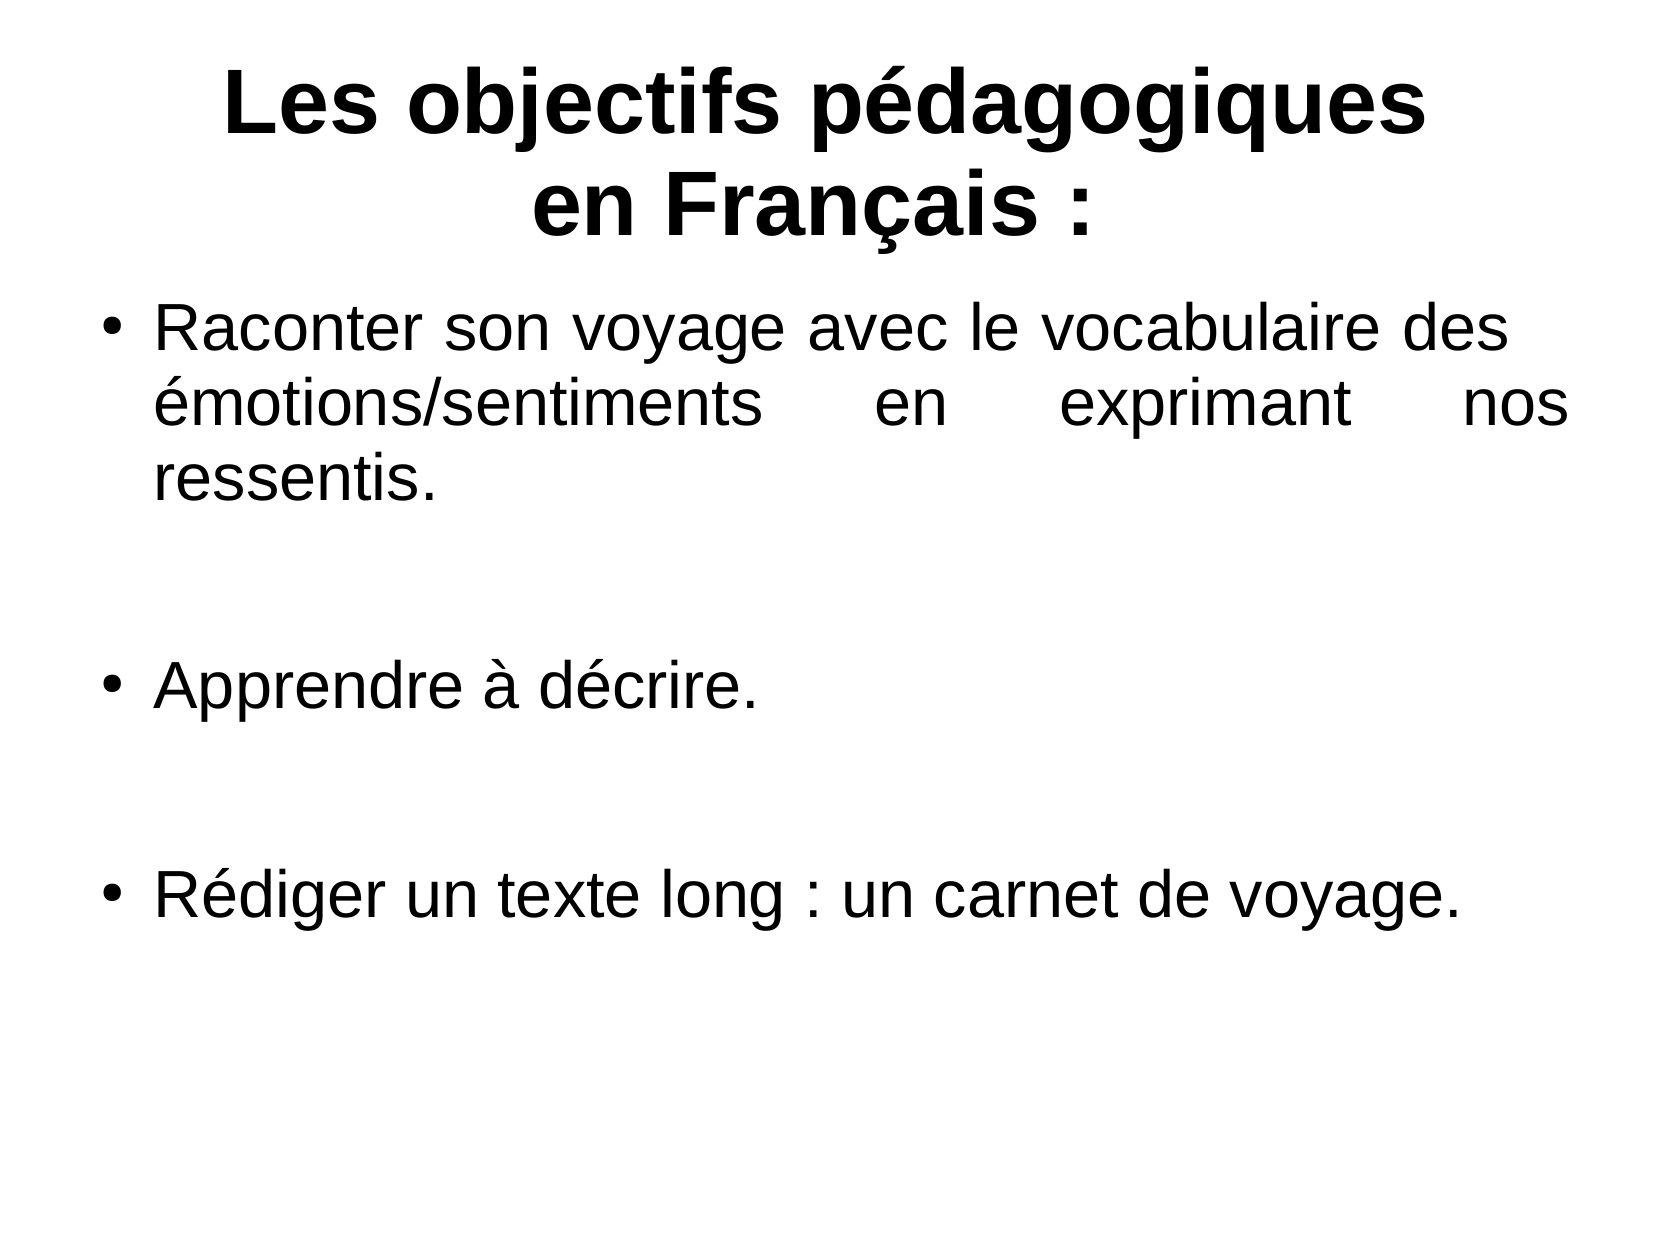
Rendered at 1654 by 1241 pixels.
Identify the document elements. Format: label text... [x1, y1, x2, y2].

title Les objectifs pédagogiques en Français : [82, 49, 1571, 257]
list Raconter son voyage avec le vocabulaire des émotions/sentiments en exprimant nos ressentis. Apprendre à décrire. Rédiger un texte long : un carnet de voyage. [82, 290, 1571, 1010]
